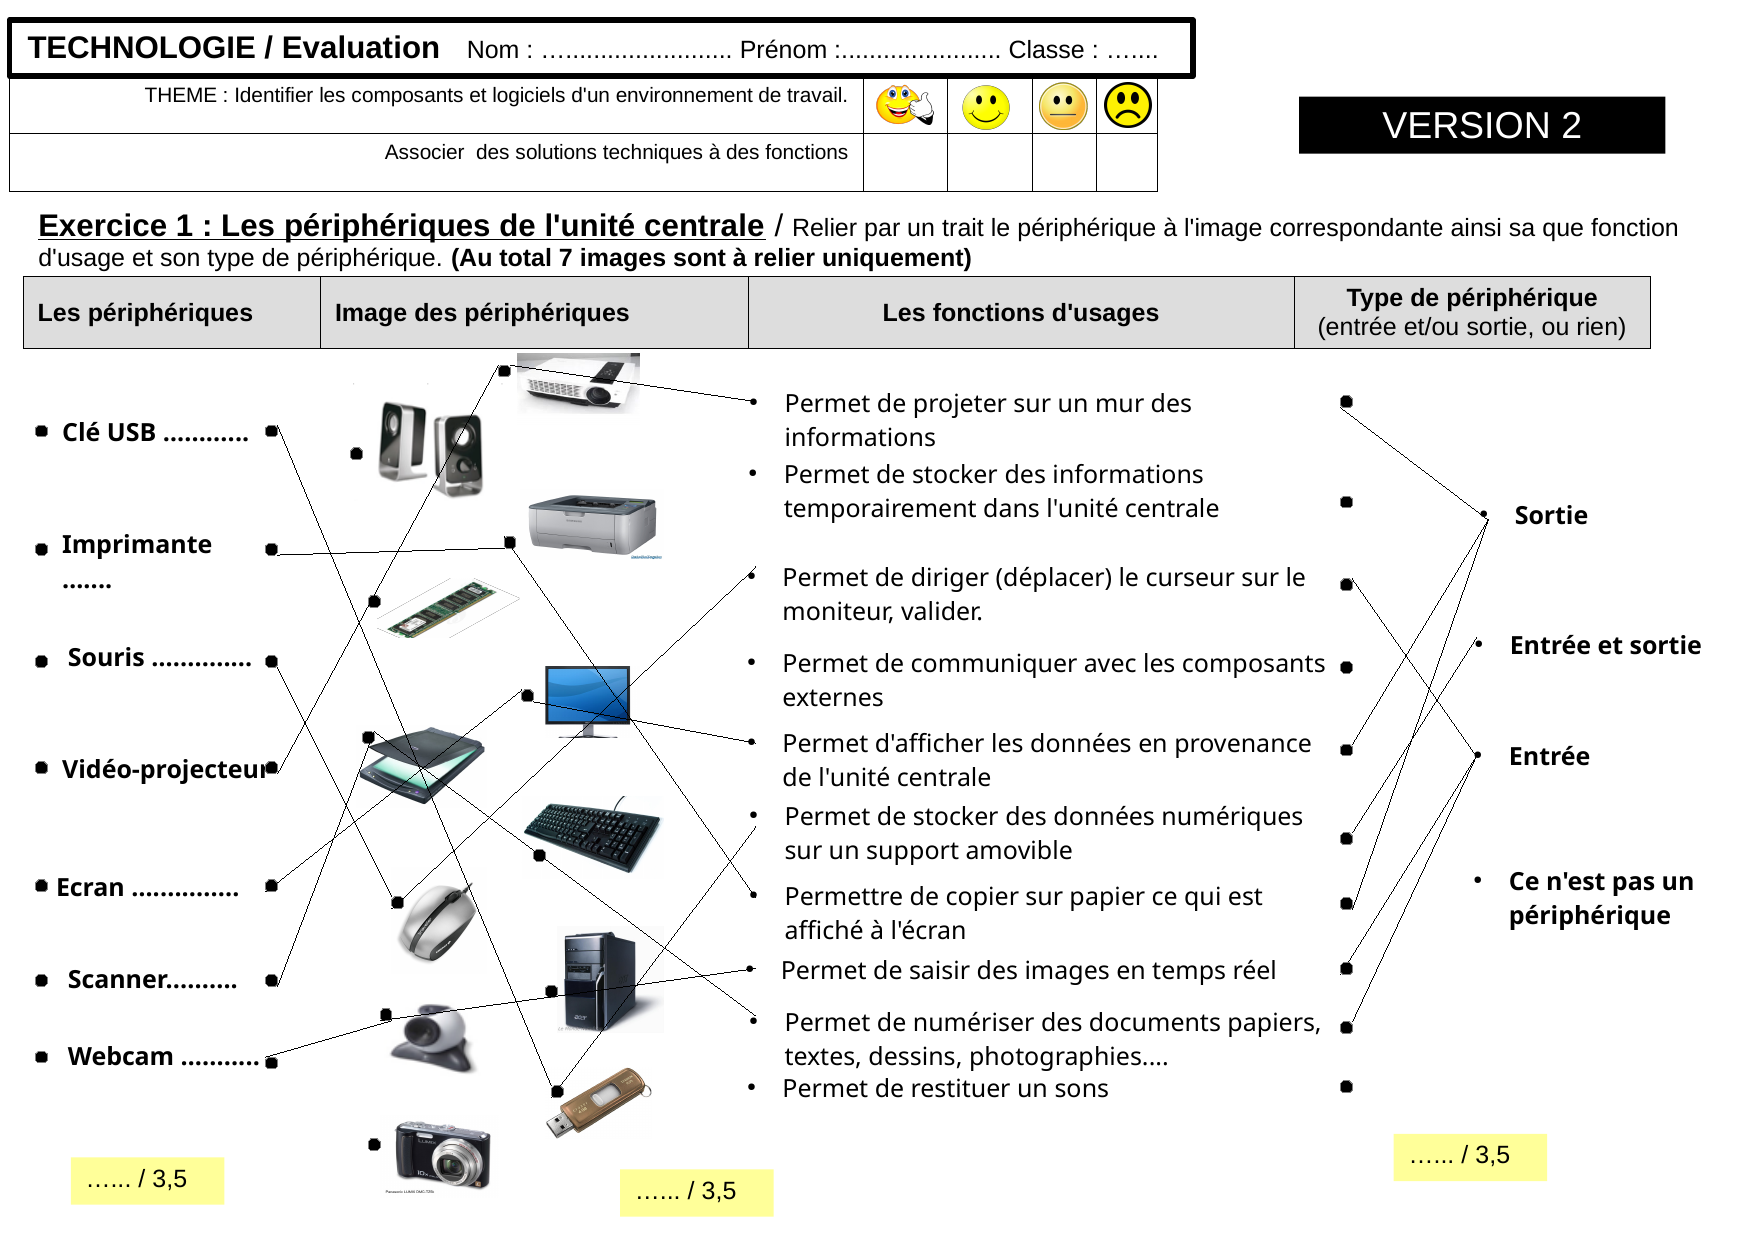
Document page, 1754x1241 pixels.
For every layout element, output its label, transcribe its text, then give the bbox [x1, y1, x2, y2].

text_box [368, 595, 381, 608]
text_box Scanner.......... [53, 960, 296, 998]
table_cell Associer des solutions techniques à des fonctions [10, 134, 863, 191]
table_cell [1033, 134, 1096, 191]
text_box [265, 543, 278, 556]
text_box Permet de stocker des informations temporairement dans l'unité centrale [733, 454, 1359, 532]
text_box [35, 1051, 48, 1063]
text_box Permet d'afficher les données en provenance de l'unité centrale [732, 723, 1353, 786]
text_box …... / 3,5 [1393, 1133, 1548, 1182]
picture [352, 382, 511, 501]
text_box Souris …........... [53, 637, 284, 674]
text_box [35, 425, 48, 437]
text_box [551, 1085, 564, 1098]
text_box [1340, 1021, 1353, 1034]
text_box [265, 425, 278, 437]
text_box [498, 365, 511, 377]
text_box [1340, 496, 1353, 508]
table_header Image des périphériques [321, 277, 748, 348]
text_box Permet de communiquer avec les composants externes [732, 644, 1353, 721]
text_box [1340, 661, 1353, 674]
table_header [1033, 79, 1096, 133]
text_box Permettre de copier sur papier ce qui est affiché à l'écran [734, 877, 1359, 939]
text_box [1340, 1080, 1353, 1093]
picture [876, 82, 934, 125]
text_box Vidéo-projecteur [47, 749, 296, 812]
table_header Les fonctions d'usages [749, 277, 1294, 348]
text_box …... / 3,5 [620, 1169, 774, 1217]
text_box Webcam …........ [53, 1036, 296, 1075]
table_header Type de périphérique (entrée et/ou sortie, ou rien) [1295, 277, 1650, 348]
picture [356, 725, 487, 809]
picture [1039, 82, 1088, 130]
text_box Permet de projeter sur un mur des informations [734, 383, 1359, 432]
text_box …... / 3,5 [70, 1157, 225, 1205]
table_header Les périphériques [24, 277, 320, 348]
text_box Exercice 1 : Les périphériques de l'unité centrale / Relier par un trait le périphérique à l'image correspondante ainsi sa que fonction d'usage et son type de périphérique. (Au total 7 images sont à relier uniquement) [23, 201, 1737, 279]
text_box Permet de numériser des documents papiers, textes, dessins, photographies.... [734, 1002, 1365, 1065]
text_box [380, 1008, 392, 1021]
text_box [265, 655, 278, 668]
text_box [1340, 395, 1353, 408]
text_box Permet de restituer un sons [732, 1068, 1357, 1106]
text_box [362, 731, 375, 744]
picture [545, 1067, 652, 1139]
text_box Ce n'est pas un périphérique [1458, 862, 1731, 945]
picture [962, 85, 1010, 130]
text_box [545, 985, 558, 998]
picture [391, 867, 487, 974]
text_box [1340, 832, 1353, 845]
text_box Permet de saisir des images en temps réel [730, 950, 1371, 988]
table_header [948, 79, 1032, 133]
table_cell [1097, 134, 1157, 191]
text_box Ecran …............ [41, 868, 284, 916]
text_box [35, 655, 48, 668]
text_box [533, 849, 546, 862]
picture [1104, 82, 1152, 128]
picture [380, 1115, 499, 1198]
text_box [265, 974, 278, 987]
text_box VERSION 2 [1299, 96, 1666, 154]
text_box [265, 879, 278, 892]
text_box [35, 543, 48, 556]
text_box [35, 761, 48, 774]
text_box [1340, 744, 1353, 756]
text_box [504, 536, 516, 549]
table_cell [948, 134, 1032, 191]
picture [557, 926, 664, 1033]
text_box [391, 896, 404, 909]
text_box [1340, 962, 1353, 975]
text_box Entrée [1458, 736, 1646, 780]
text_box [521, 689, 534, 702]
picture [521, 796, 664, 879]
text_box [265, 761, 278, 774]
table_cell [864, 134, 947, 191]
text_box [350, 447, 363, 460]
picture [377, 992, 497, 1087]
picture [377, 578, 520, 638]
picture [520, 489, 664, 561]
table_header [864, 79, 947, 133]
text_box Sortie [1464, 496, 1652, 541]
text_box [368, 1138, 381, 1151]
picture [517, 353, 640, 425]
text_box Entrée et sortie [1459, 625, 1725, 674]
text_box [35, 974, 48, 987]
text_box Clé USB …......... [47, 413, 278, 449]
text_box [35, 879, 48, 892]
table_header THEME : Identifier les composants et logiciels d'un environnement de travail. [10, 79, 863, 133]
text_box TECHNOLOGIE / Evaluation Nom : …........................ Prénom :....................... Classe : ….... [9, 20, 1193, 77]
text_box Permet de stocker des données numériques sur un support amovible [734, 797, 1359, 859]
text_box [1340, 897, 1353, 910]
text_box [265, 1057, 278, 1069]
text_box Permet de diriger (déplacer) le curseur sur le moniteur, valider. [732, 557, 1353, 620]
table_header [1097, 79, 1157, 133]
text_box [1340, 578, 1353, 591]
picture [545, 666, 640, 738]
text_box Imprimante ….... [47, 525, 278, 569]
